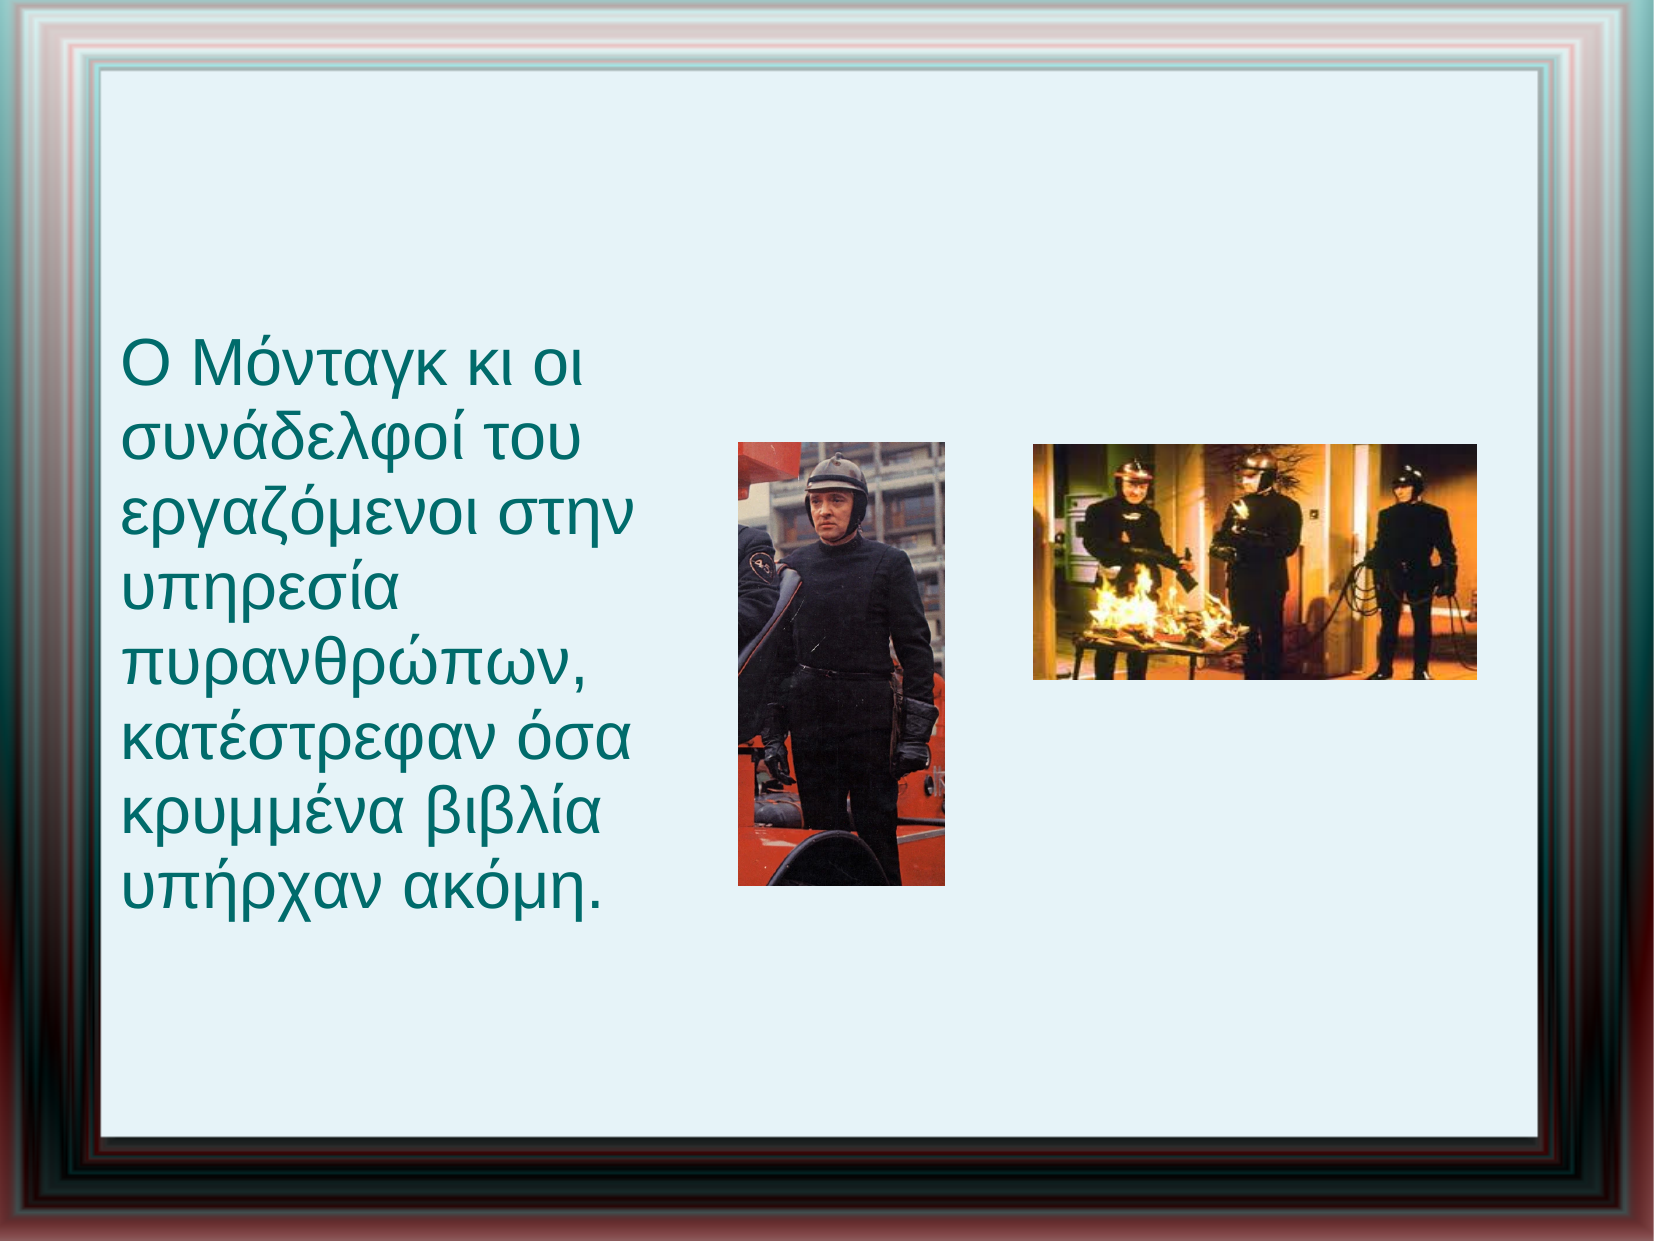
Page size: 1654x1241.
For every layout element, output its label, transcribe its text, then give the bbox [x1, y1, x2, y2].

picture [0, 0, 1654, 1241]
list Ο Μόνταγκ κι οι συνάδελφοί του εργαζόμενοι στην υπηρεσία πυρανθρώπων, κατέστρεφαν όσα κρυμμένα βιβλία υπήρχαν ακόμη. [120, 324, 798, 945]
